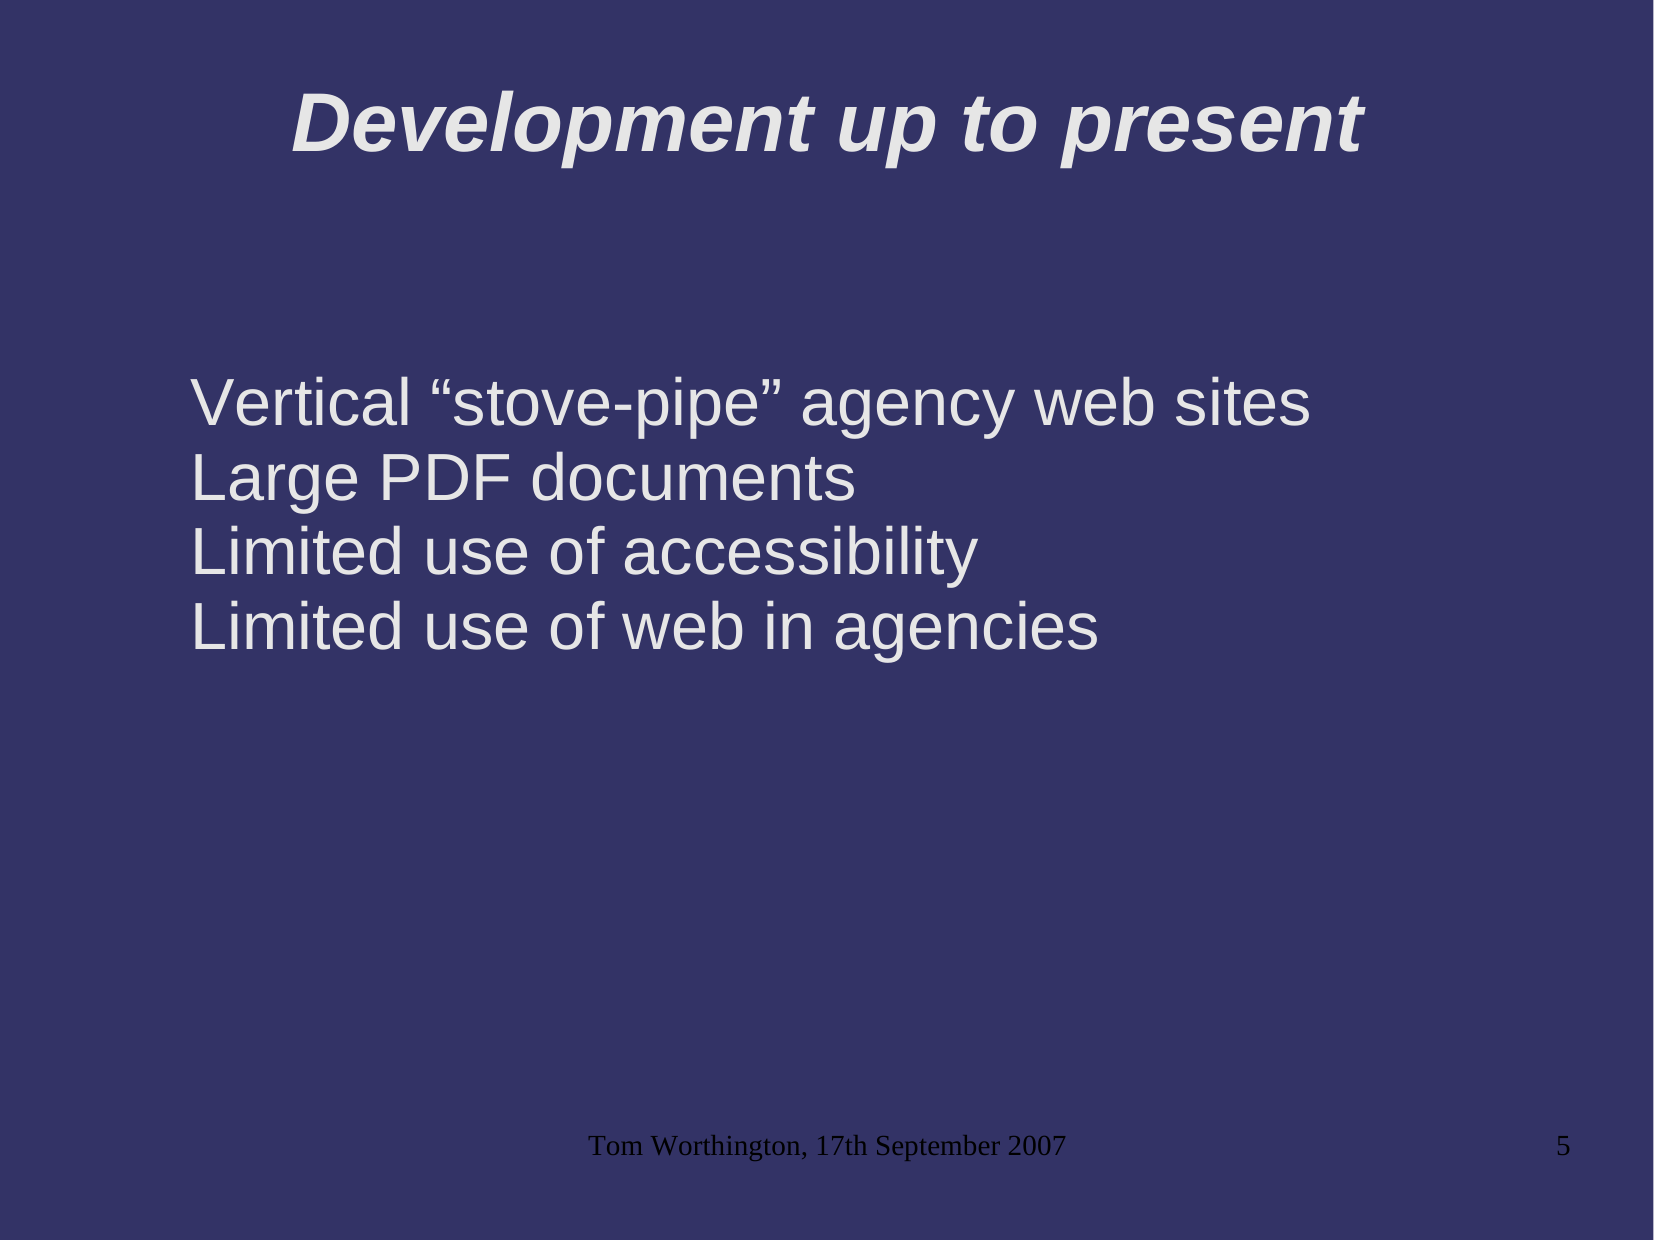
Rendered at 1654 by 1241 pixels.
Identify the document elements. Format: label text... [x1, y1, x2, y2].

list Vertical “stove-pipe” agency web sites Large PDF documents Limited use of accessibility Limited use of web in agencies [178, 364, 1570, 1147]
title Development up to present [121, 19, 1534, 227]
